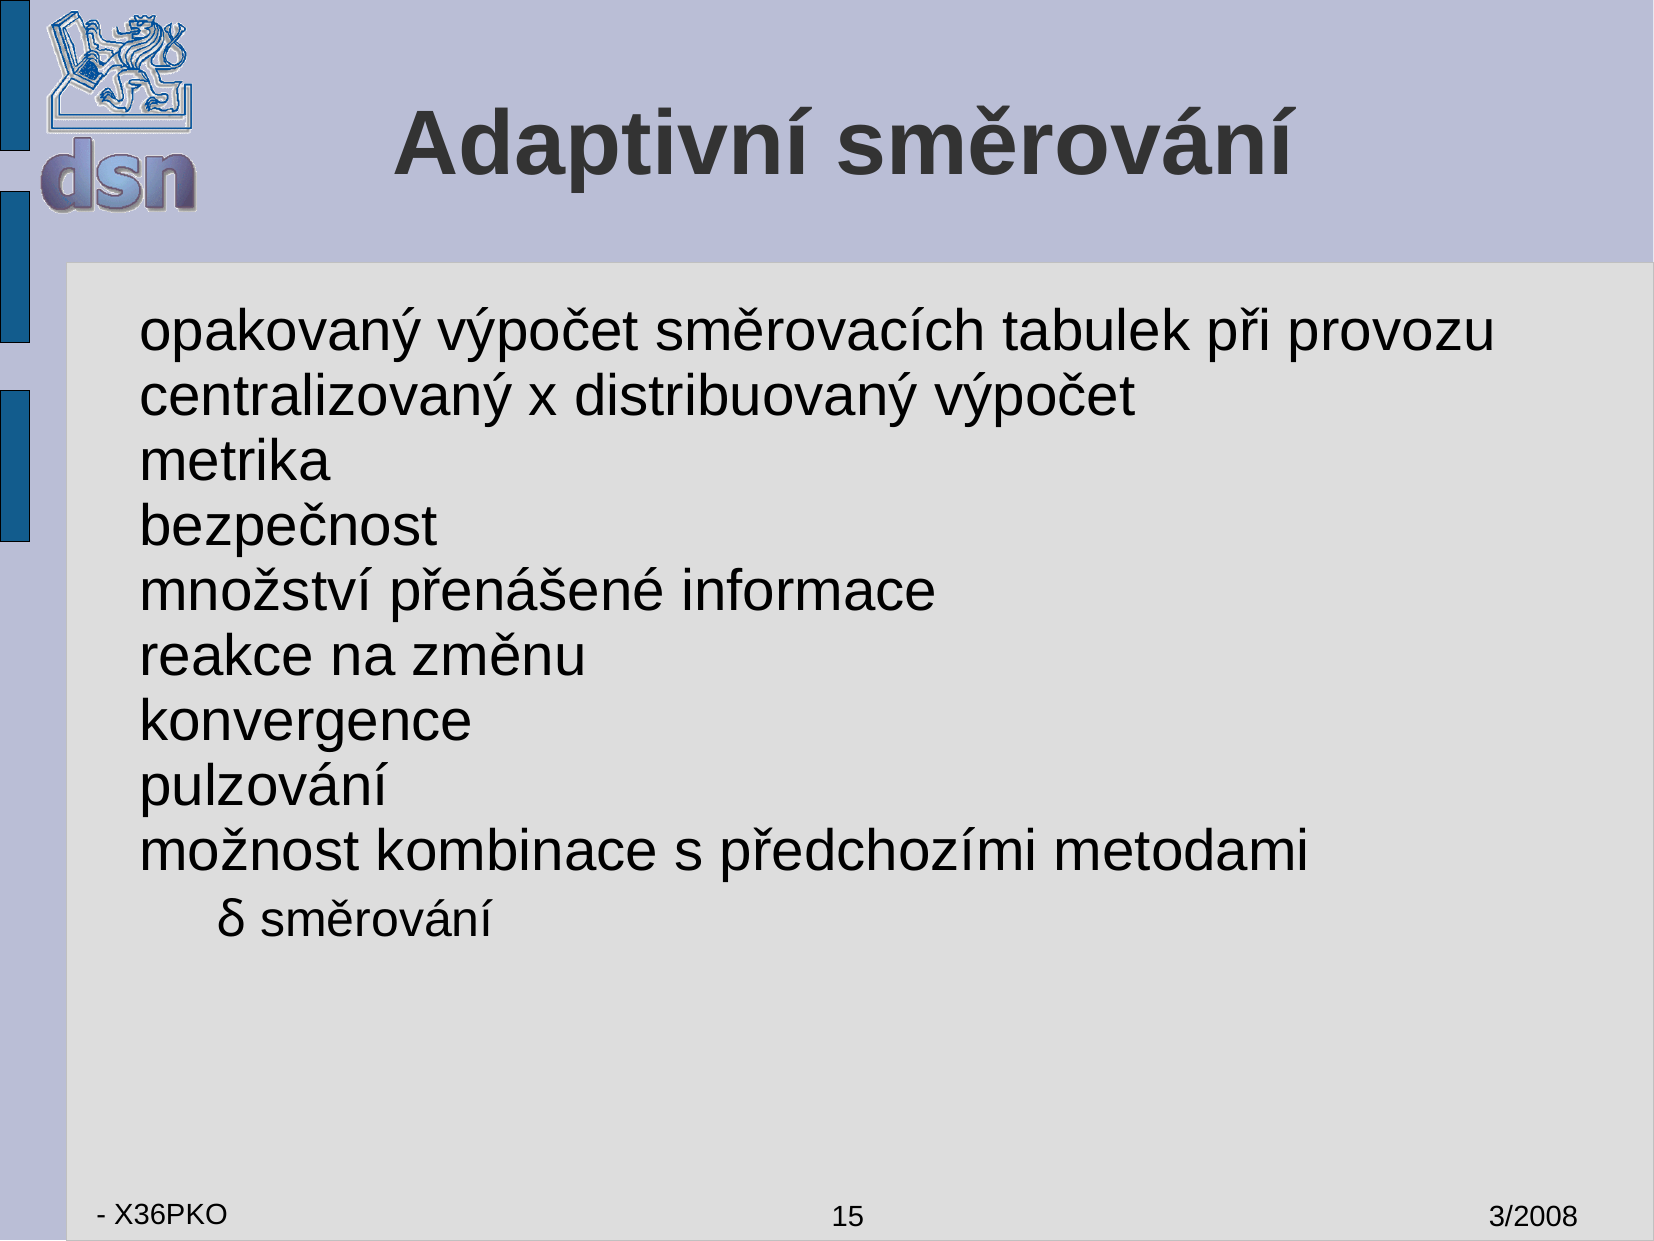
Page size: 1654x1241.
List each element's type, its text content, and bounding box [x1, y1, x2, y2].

list opakovaný výpočet směrovacích tabulek při provozu centralizovaný x distribuovaný výpočet metrika bezpečnost množství přenášené informace reakce na změnu konvergence pulzování možnost kombinace s předchozími metodami δ směrování [121, 297, 1609, 1126]
title Adaptivní směrování [210, 39, 1478, 247]
picture [10, 10, 223, 230]
